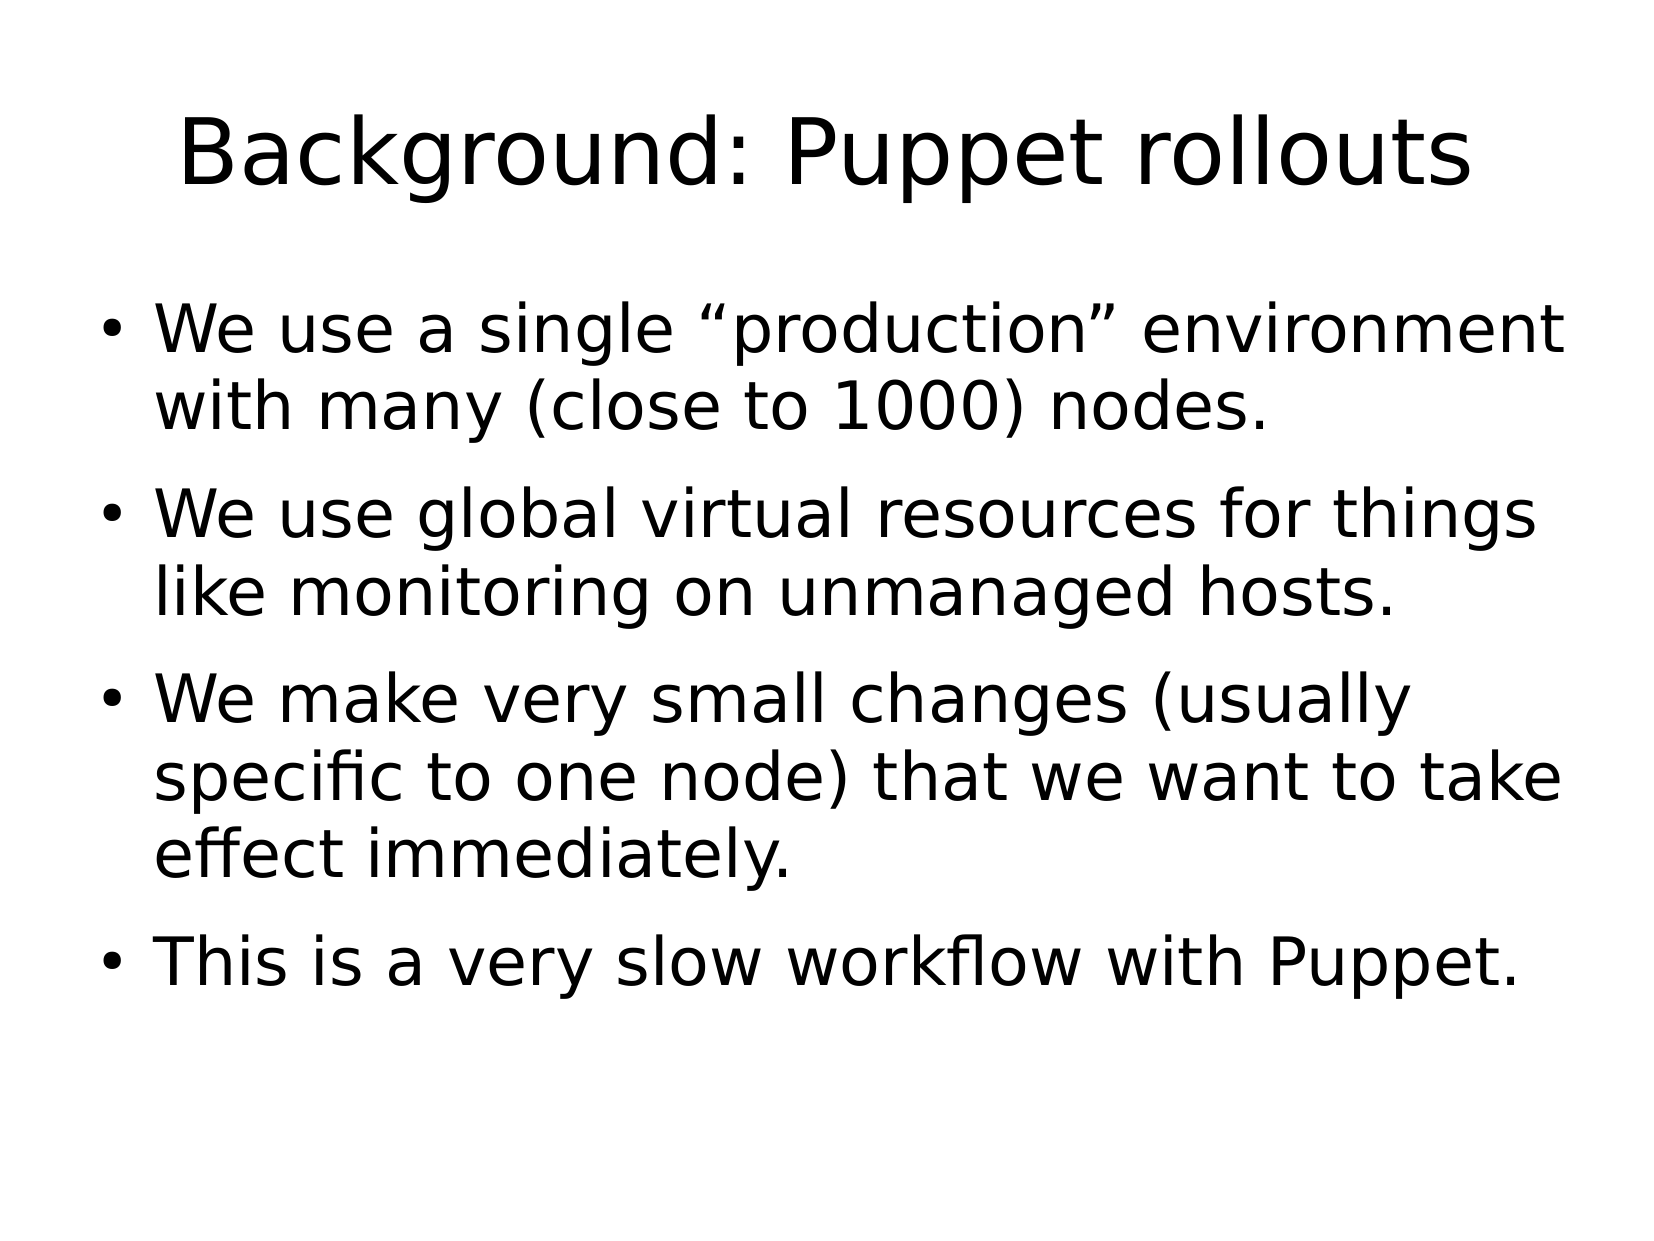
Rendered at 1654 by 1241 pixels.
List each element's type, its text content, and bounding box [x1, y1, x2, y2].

list We use a single “production” environment with many (close to 1000) nodes. We use global virtual resources for things like monitoring on unmanaged hosts. We make very small changes (usually specific to one node) that we want to take effect immediately. This is a very slow workflow with Puppet. [82, 290, 1571, 1010]
title Background: Puppet rollouts [82, 49, 1571, 257]
